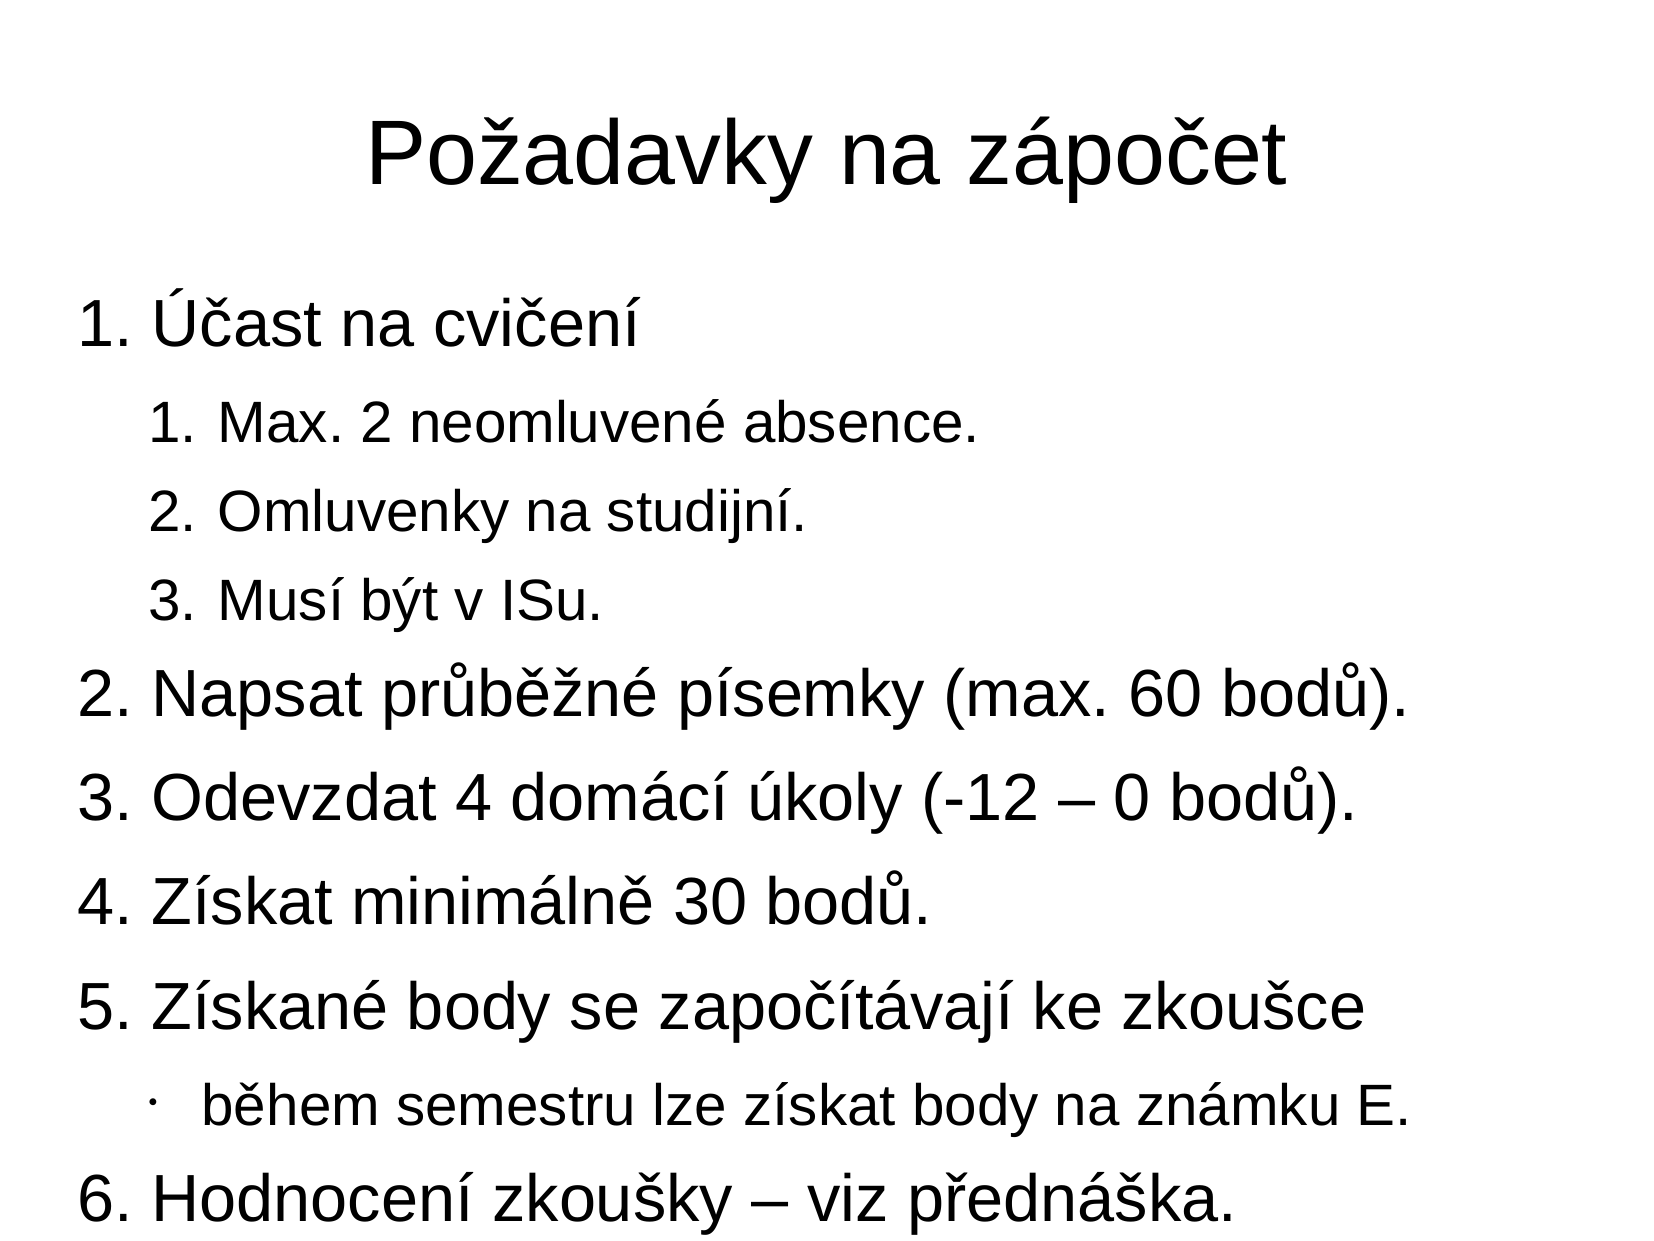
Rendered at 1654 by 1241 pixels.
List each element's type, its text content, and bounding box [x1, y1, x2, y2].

list Účast na cvičení Max. 2 neomluvené absence. Omluvenky na studijní. Musí být v ISu. Napsat průběžné písemky (max. 60 bodů). Odevzdat 4 domácí úkoly (-12 – 0 bodů). Získat minimálně 30 bodů. Získané body se započítávají ke zkoušce během semestru lze získat body na známku E. Hodnocení zkoušky – viz přednáška. [60, 285, 1516, 1111]
title Požadavky na zápočet [82, 49, 1571, 257]
